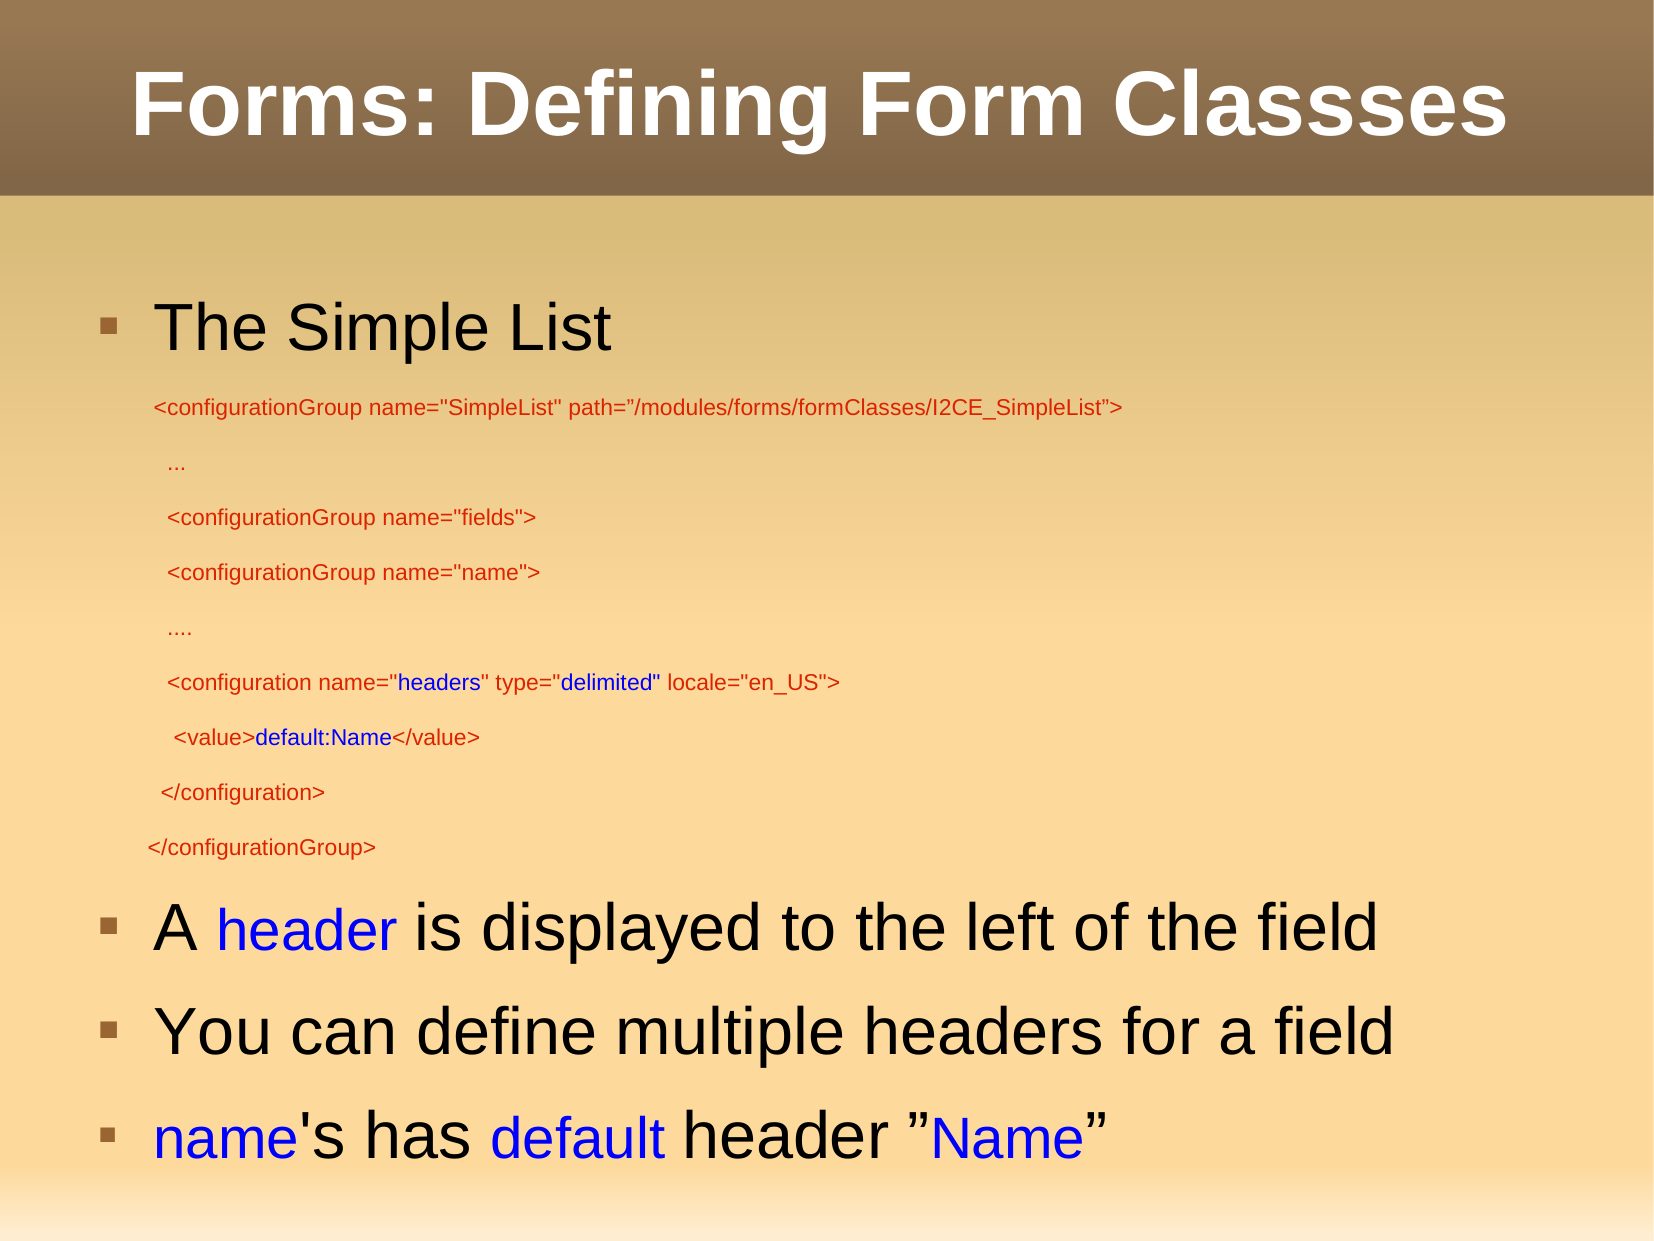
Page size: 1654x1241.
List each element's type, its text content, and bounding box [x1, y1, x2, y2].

picture [0, 0, 1654, 1241]
title Forms: Defining Form Classses [76, 7, 1565, 200]
list The Simple List <configurationGroup name="SimpleList" path=”/modules/forms/formClasses/I2CE_SimpleList”> ... <configurationGroup name="fields"> <configurationGroup name="name"> .... <configuration name="headers" type="delimited" locale="en_US"> <value>default:Name</value> </configuration> </configurationGroup> A header is displayed to the left of the field You can define multiple headers for a field name's has default header ”Name” [82, 290, 1571, 1174]
